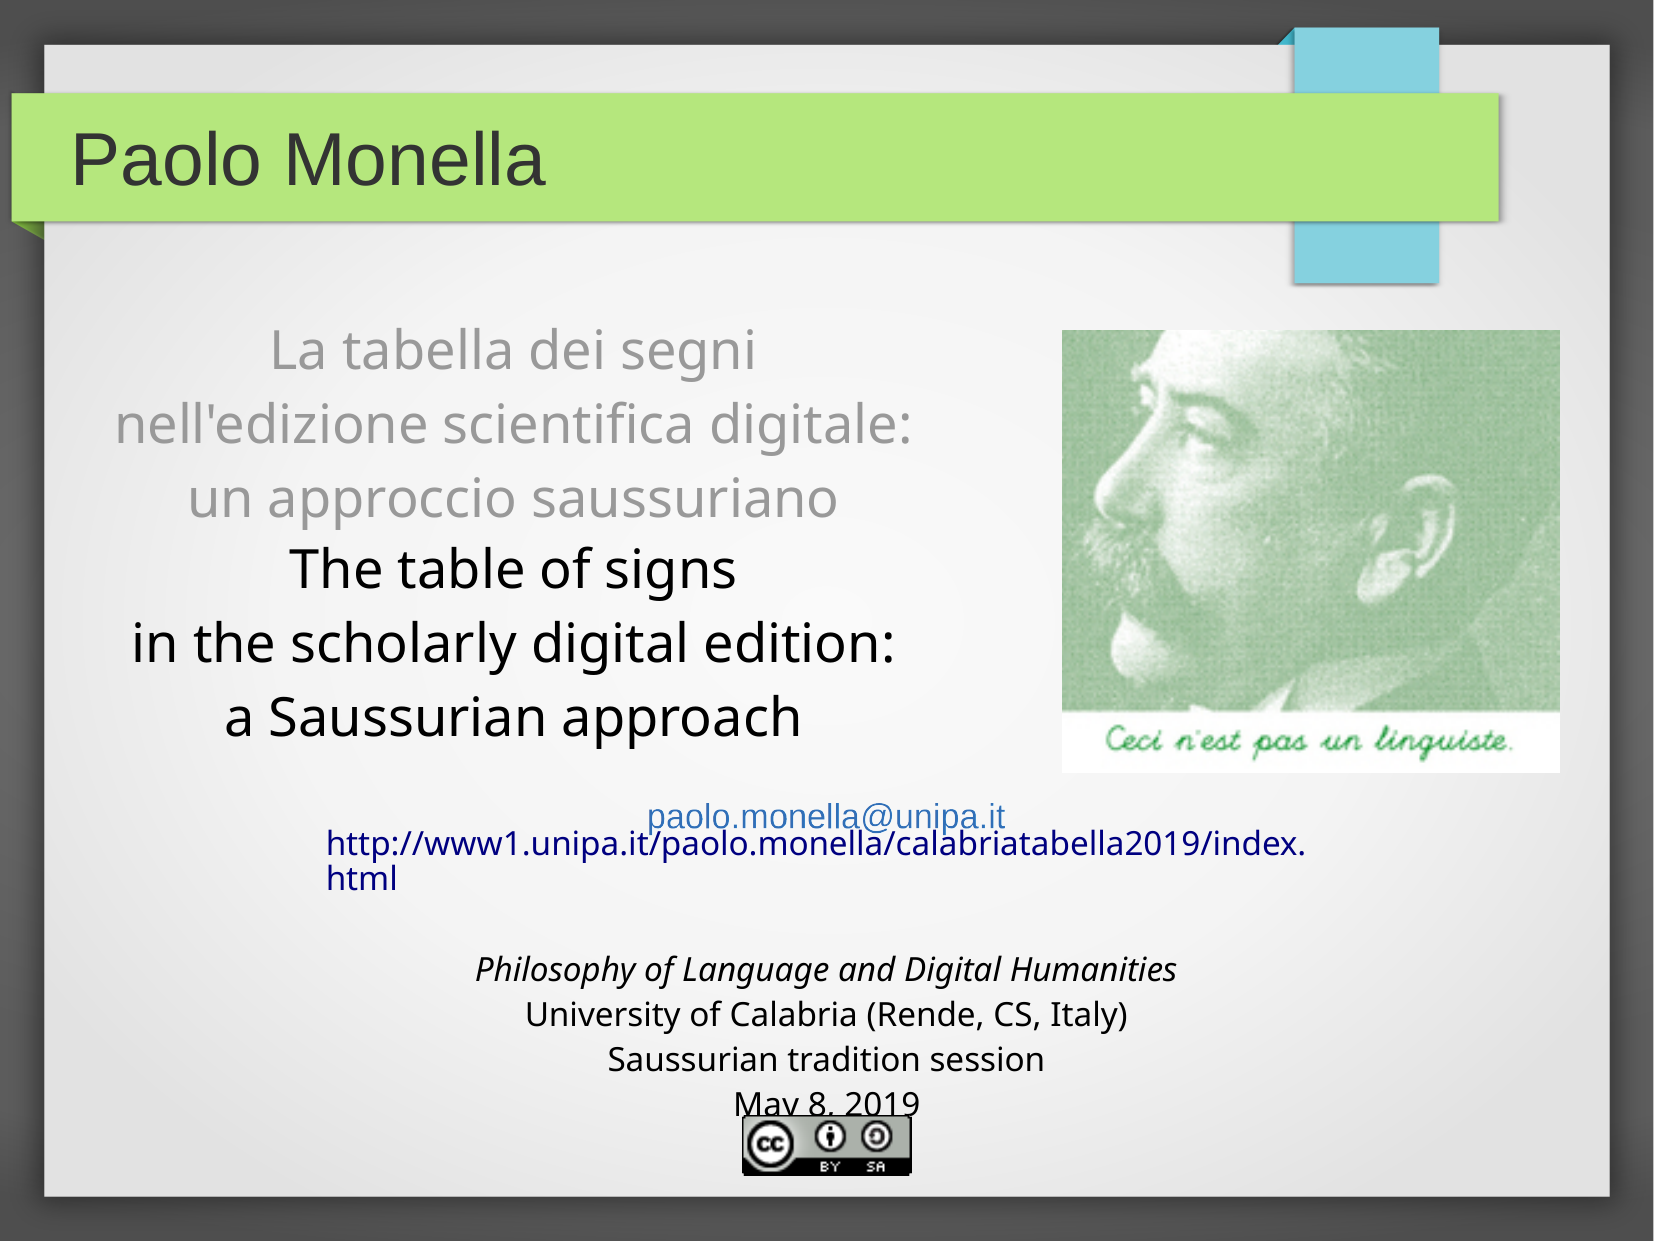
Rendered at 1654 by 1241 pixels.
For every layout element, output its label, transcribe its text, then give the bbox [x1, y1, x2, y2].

subtitle La tabella dei segni nell'edizione scientifica digitale: un approccio saussuriano [82, 308, 945, 526]
text_box The table of signs in the scholarly digital edition: a Saussurian approach [82, 526, 945, 756]
picture [0, 0, 1654, 1241]
title Paolo Monella [70, 106, 1229, 213]
text_box http://www1.unipa.it/paolo.monella/calabriatabella2019/index.html Philosophy of Language and Digital Humanities University of Calabria (Rende, CS, Italy) Saussurian tradition session May 8, 2019 [325, 832, 1328, 1079]
